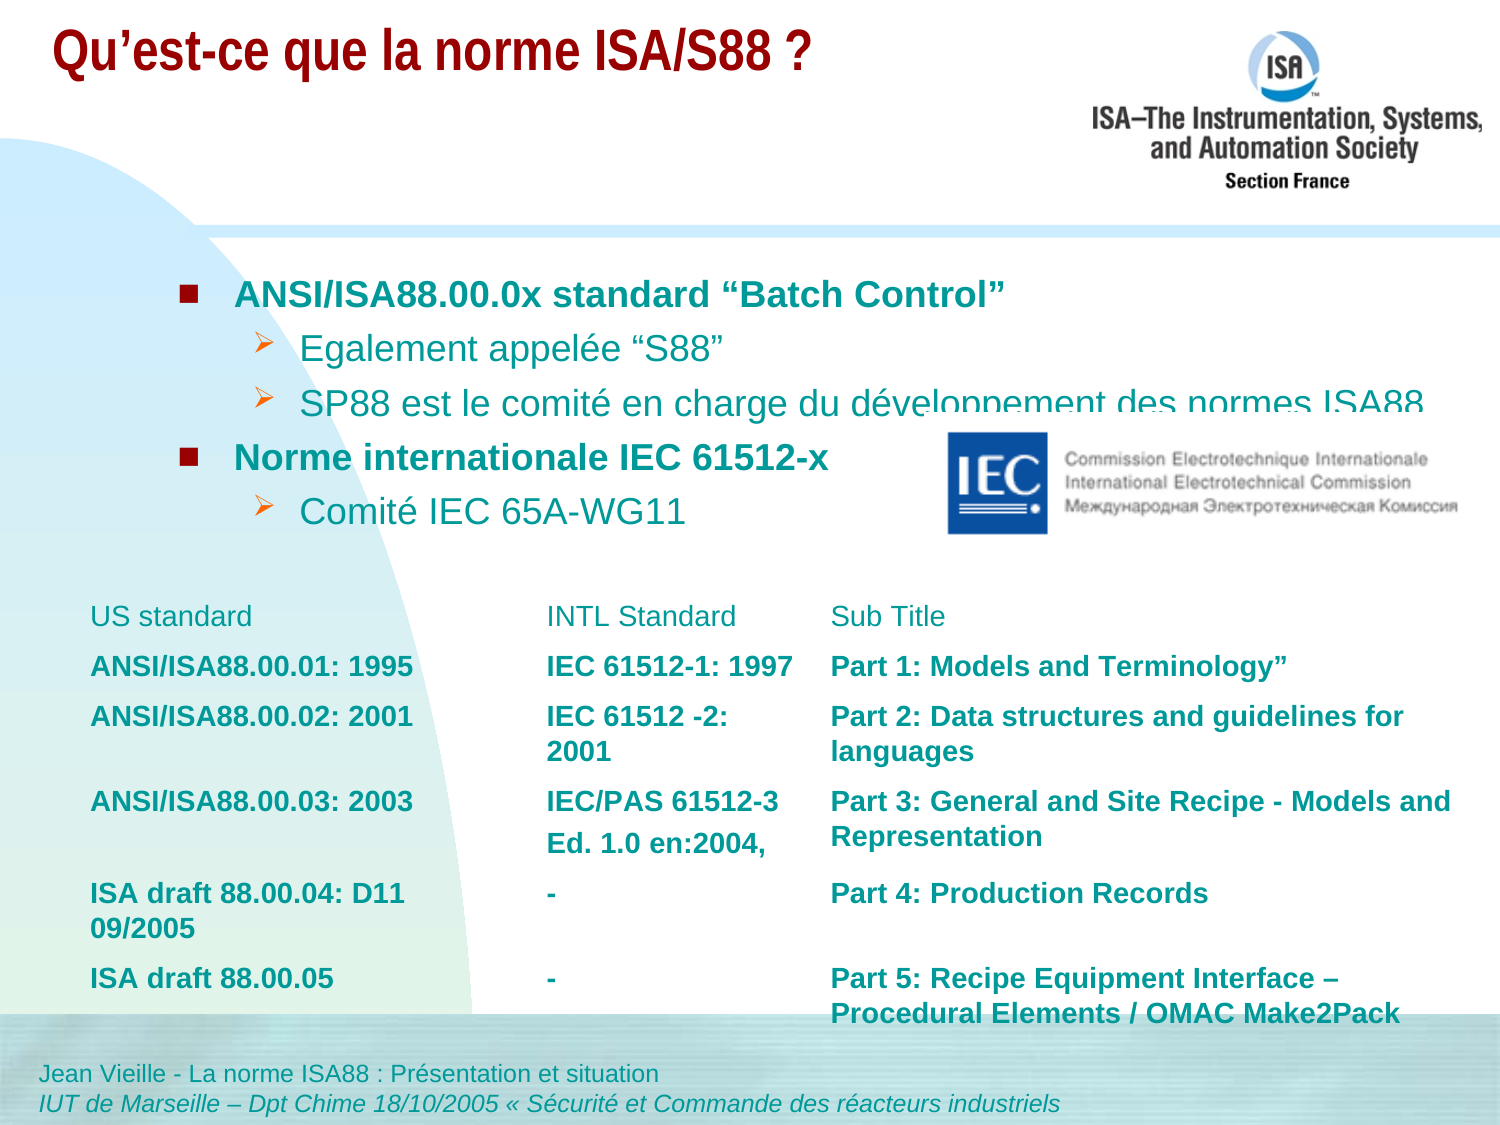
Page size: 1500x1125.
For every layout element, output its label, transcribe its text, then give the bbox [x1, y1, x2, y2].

table_cell Part 2: Data structures and guidelines for languages [816, 690, 1487, 775]
table_cell Part 3: General and Site Recipe - Models and Representation [816, 775, 1487, 867]
table_cell ISA draft 88.00.05 [75, 952, 532, 1037]
picture [0, 1014, 1500, 1125]
table_cell Part 5: Recipe Equipment Interface – Procedural Elements / OMAC Make2Pack [816, 952, 1487, 1037]
table_cell ISA draft 88.00.04: D11 09/2005 [75, 867, 532, 952]
table_header INTL Standard [532, 590, 816, 640]
table_cell ANSI/ISA88.00.02: 2001 [75, 690, 532, 775]
title Qu’est-ce que la norme ISA/S88 ? [37, 12, 1088, 201]
table_header Sub Title [816, 590, 1487, 640]
table_cell IEC 61512 -2: 2001 [532, 690, 816, 775]
table_cell - [532, 867, 816, 952]
table_header US standard [75, 590, 532, 640]
table_cell IEC 61512-1: 1997 [532, 640, 816, 690]
table_cell - [532, 952, 816, 1037]
table_cell ANSI/ISA88.00.03: 2003 [75, 775, 532, 867]
table_cell ANSI/ISA88.00.01: 1995 [75, 640, 532, 690]
list ANSI/ISA88.00.0x standard “Batch Control” Egalement appelée “S88” SP88 est le comité en charge du développement des normes ISA88 Norme internationale IEC 61512-x Comité IEC 65A-WG11 [162, 262, 1453, 590]
picture [1092, 31, 1483, 194]
table_cell Part 1: Models and Terminology” [816, 640, 1487, 690]
table_cell Part 4: Production Records [816, 867, 1487, 952]
table_cell IEC/PAS 61512-3 Ed. 1.0 en:2004, [532, 775, 816, 867]
picture [924, 412, 1484, 544]
